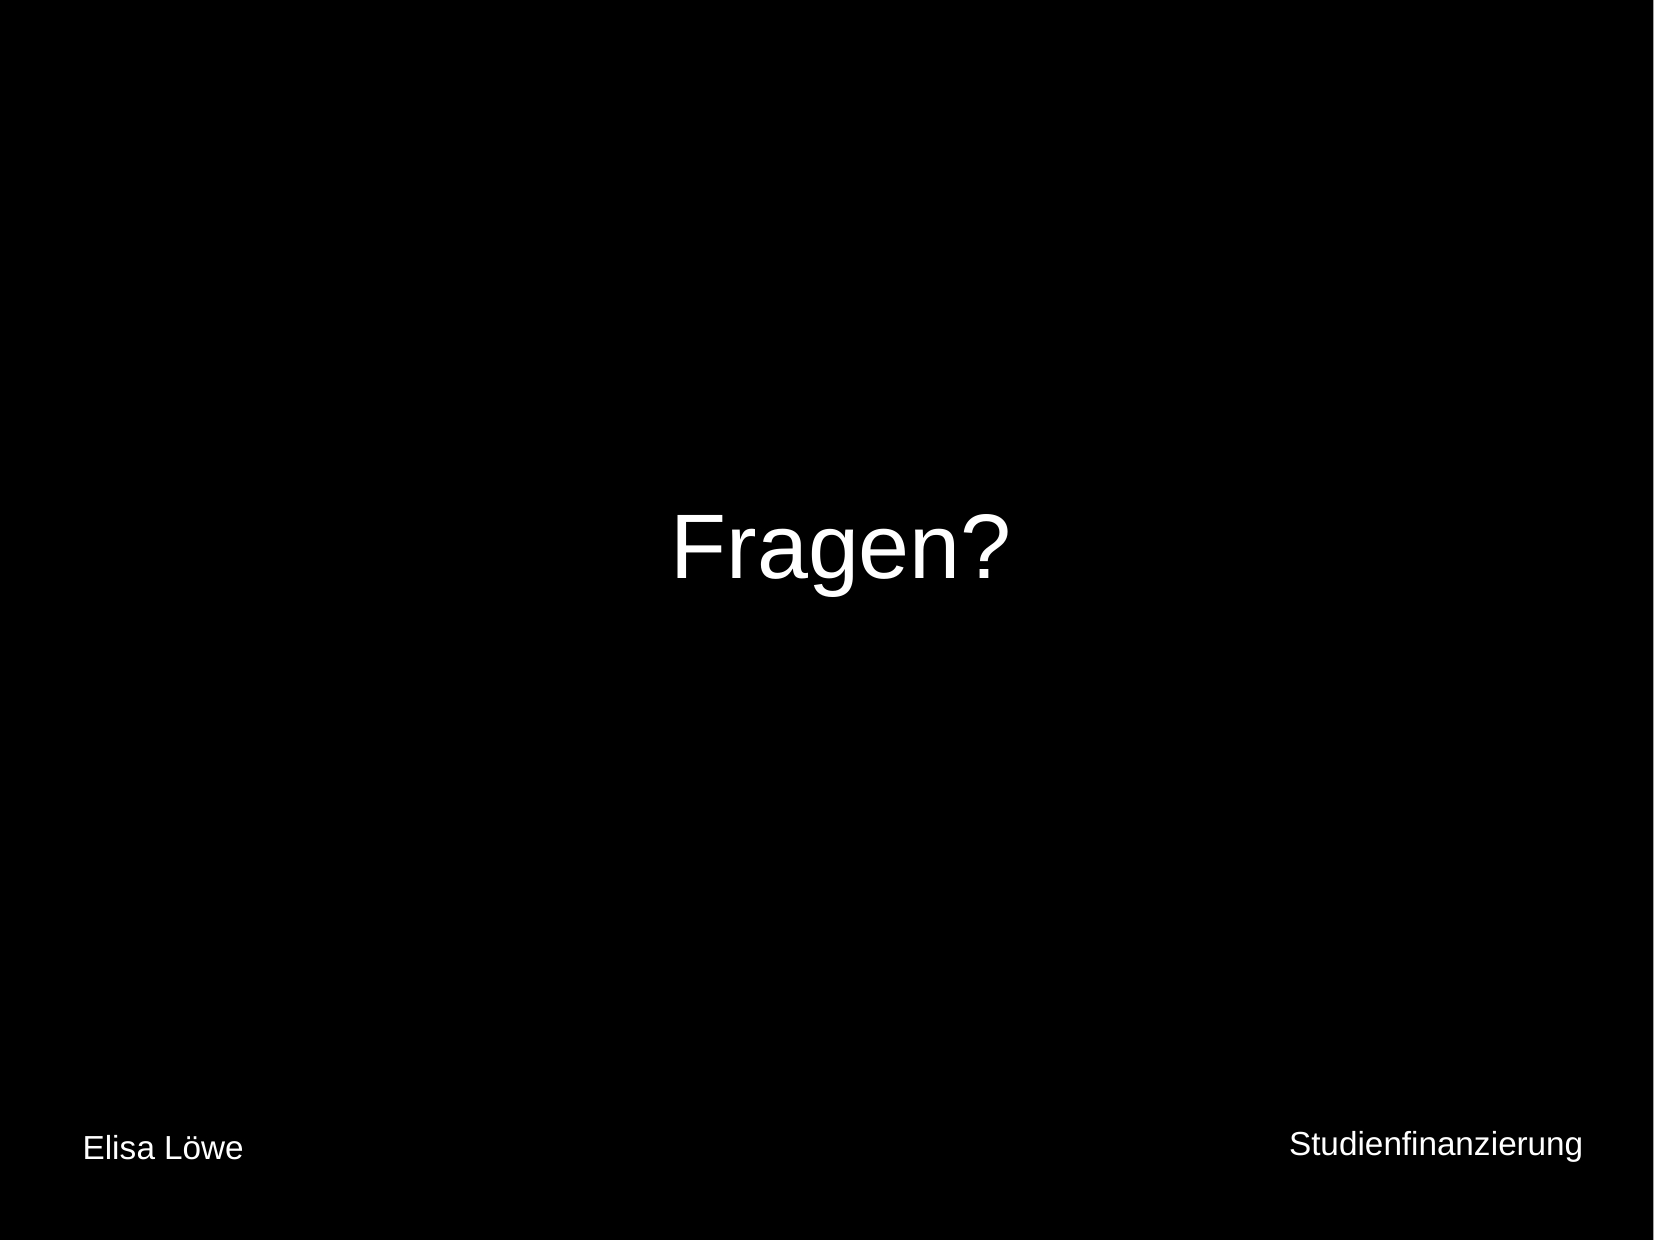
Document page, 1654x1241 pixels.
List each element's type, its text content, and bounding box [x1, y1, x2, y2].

title Fragen? [590, 442, 1093, 650]
